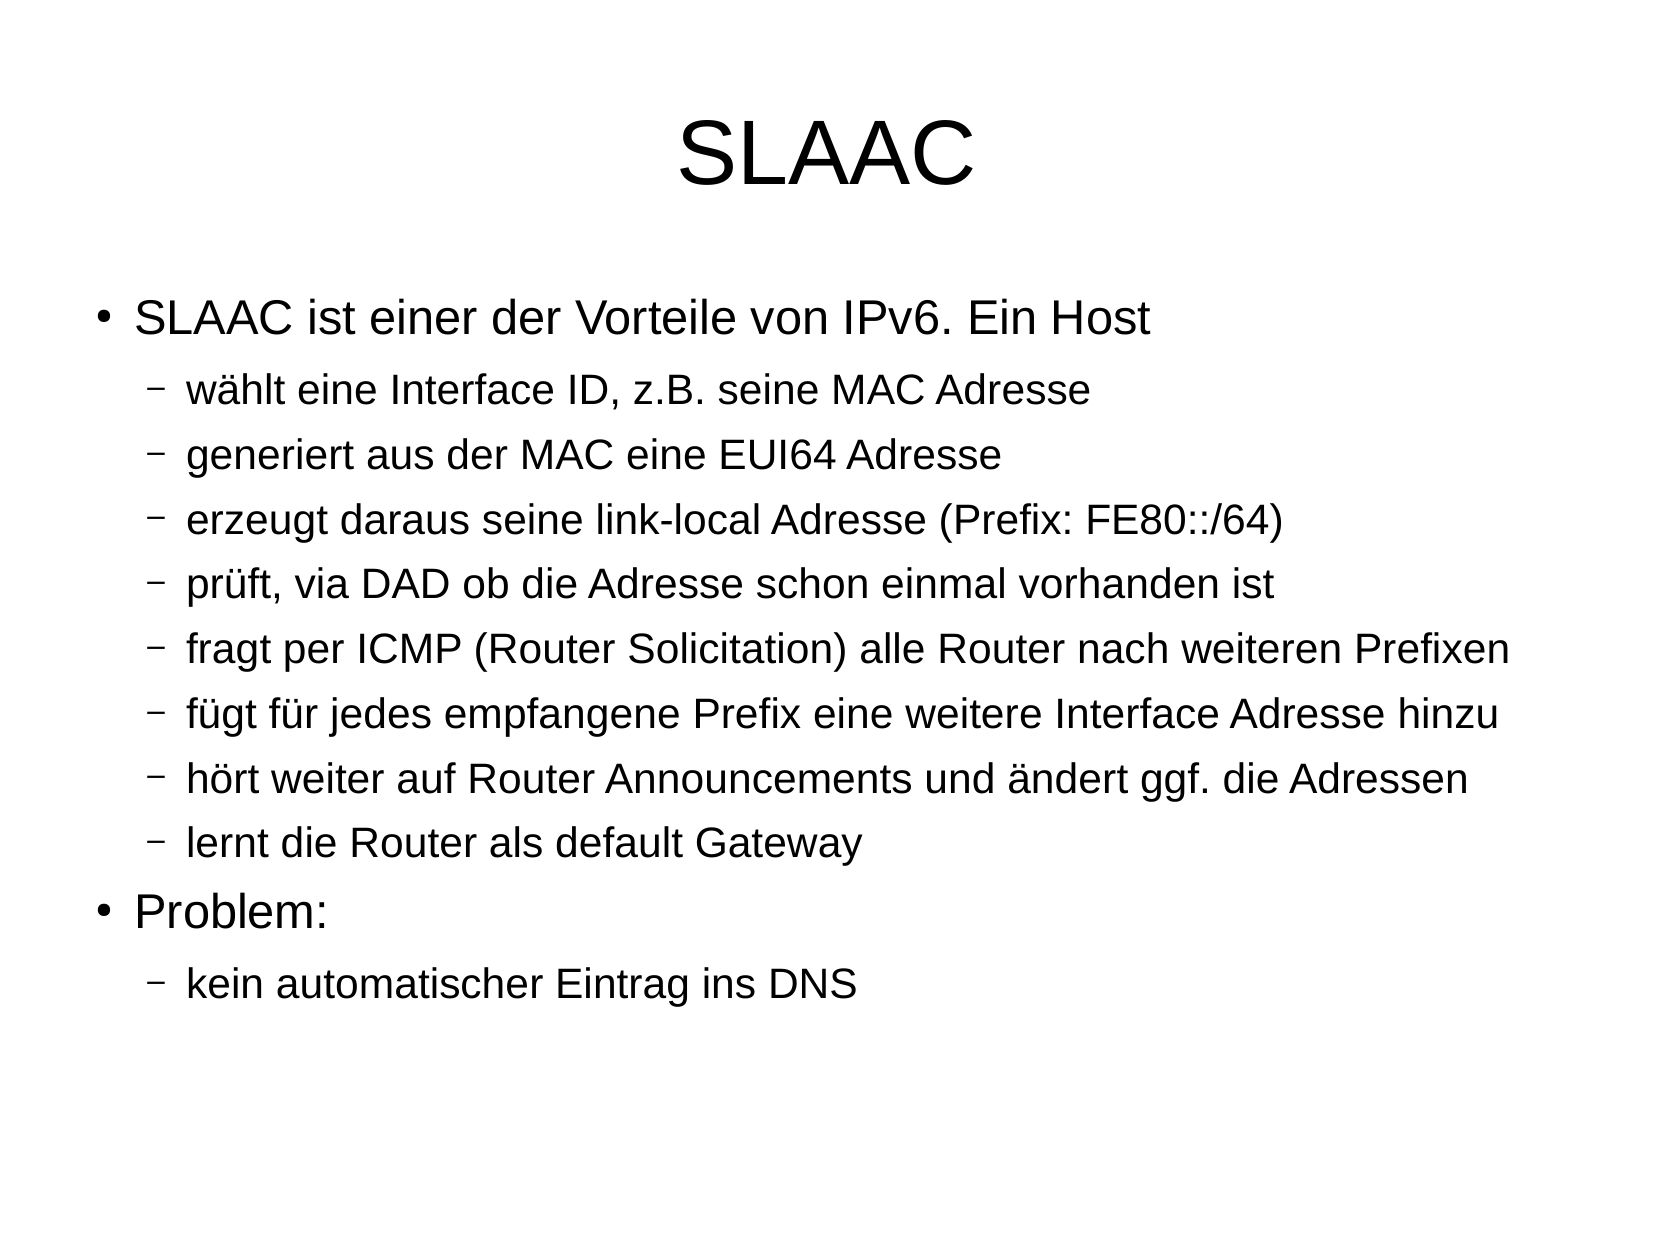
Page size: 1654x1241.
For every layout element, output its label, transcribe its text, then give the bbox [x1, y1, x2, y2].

title SLAAC [82, 49, 1571, 257]
list SLAAC ist einer der Vorteile von IPv6. Ein Host wählt eine Interface ID, z.B. seine MAC Adresse generiert aus der MAC eine EUI64 Adresse erzeugt daraus seine link-local Adresse (Prefix: FE80::/64) prüft, via DAD ob die Adresse schon einmal vorhanden ist fragt per ICMP (Router Solicitation) alle Router nach weiteren Prefixen fügt für jedes empfangene Prefix eine weitere Interface Adresse hinzu hört weiter auf Router Announcements und ändert ggf. die Adressen lernt die Router als default Gateway Problem: kein automatischer Eintrag ins DNS [82, 290, 1571, 1010]
